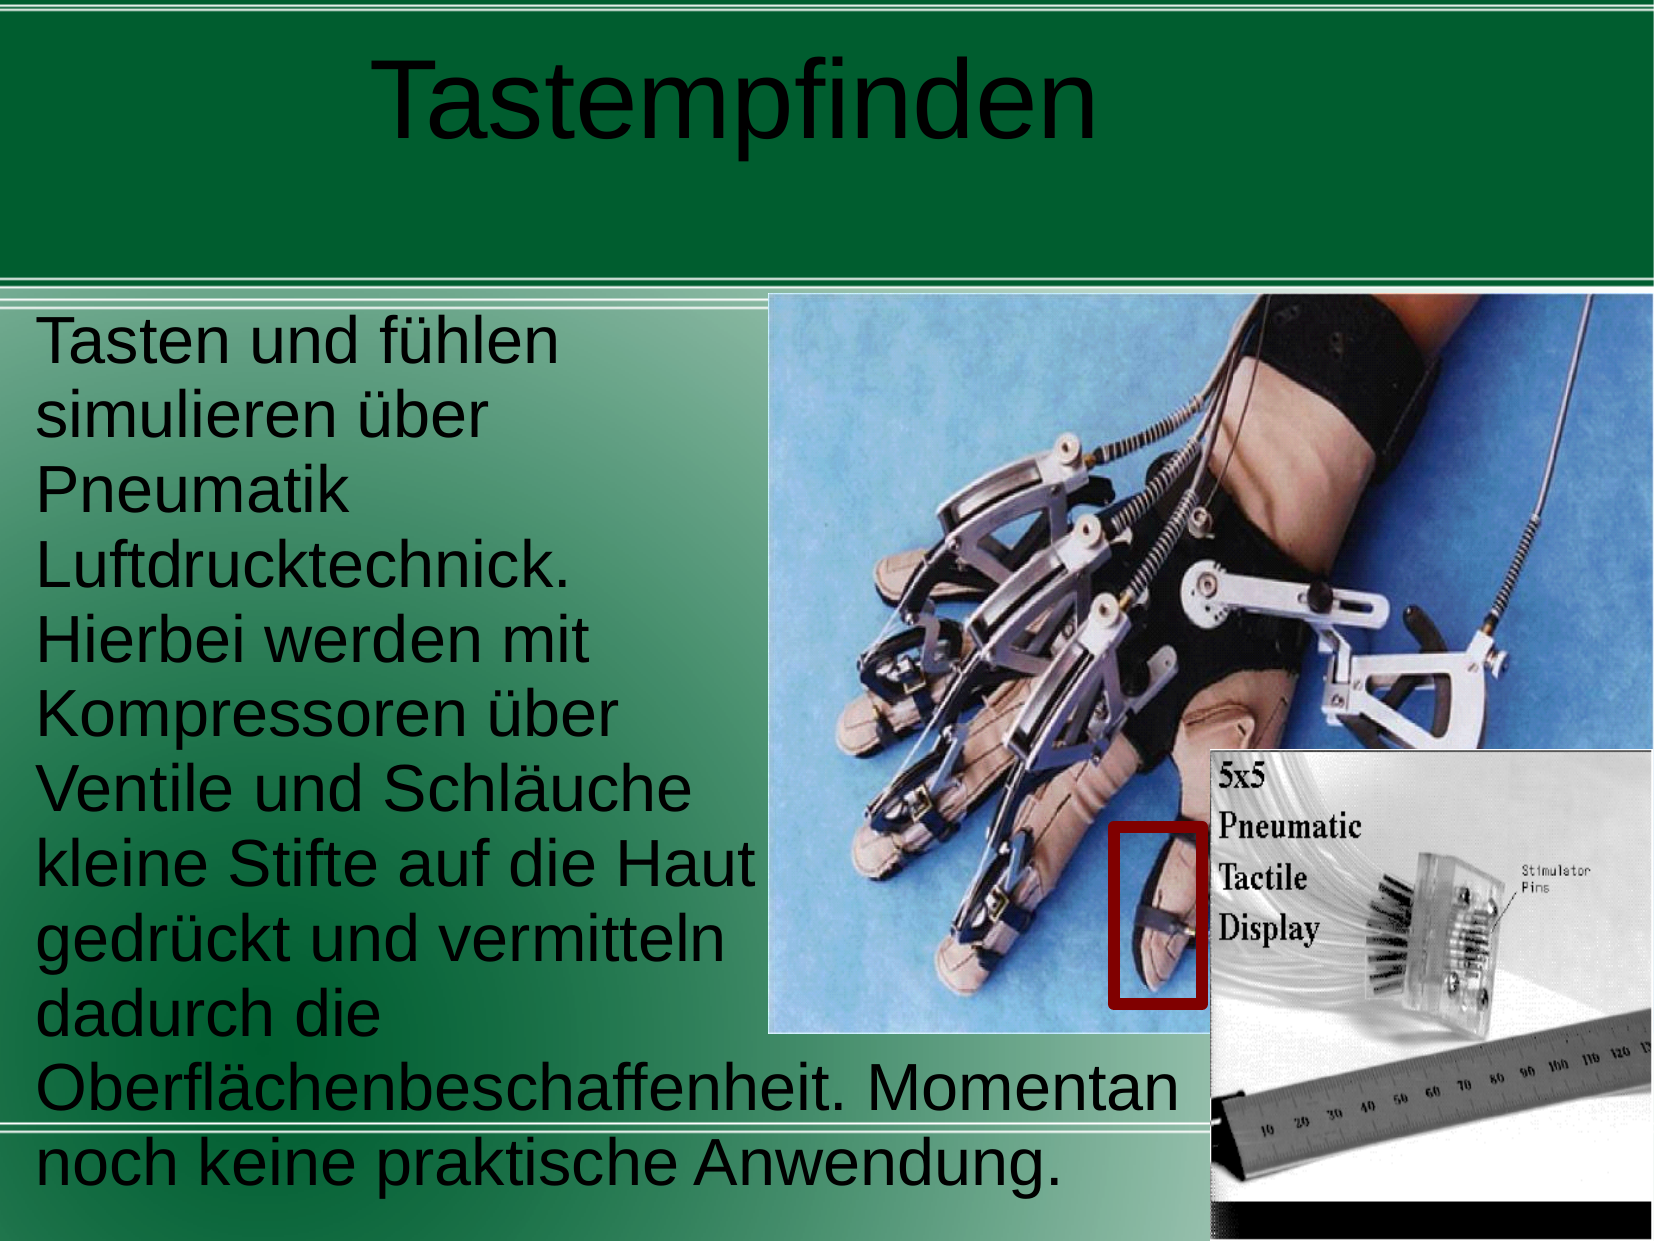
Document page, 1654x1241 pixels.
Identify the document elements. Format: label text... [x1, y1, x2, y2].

text_box Tastempfinden [354, 29, 1116, 170]
text_box Tasten und fühlen simulieren über Pneumatik Luftdrucktechnick. Hierbei werden mit Kompressoren über Ventile und Schläuche kleine Stifte auf die Haut gedrückt und vermitteln dadurch die Oberflächenbeschaffenheit. Momentan noch keine praktische Anwendung. [20, 295, 1211, 1208]
picture [0, 0, 1654, 1241]
